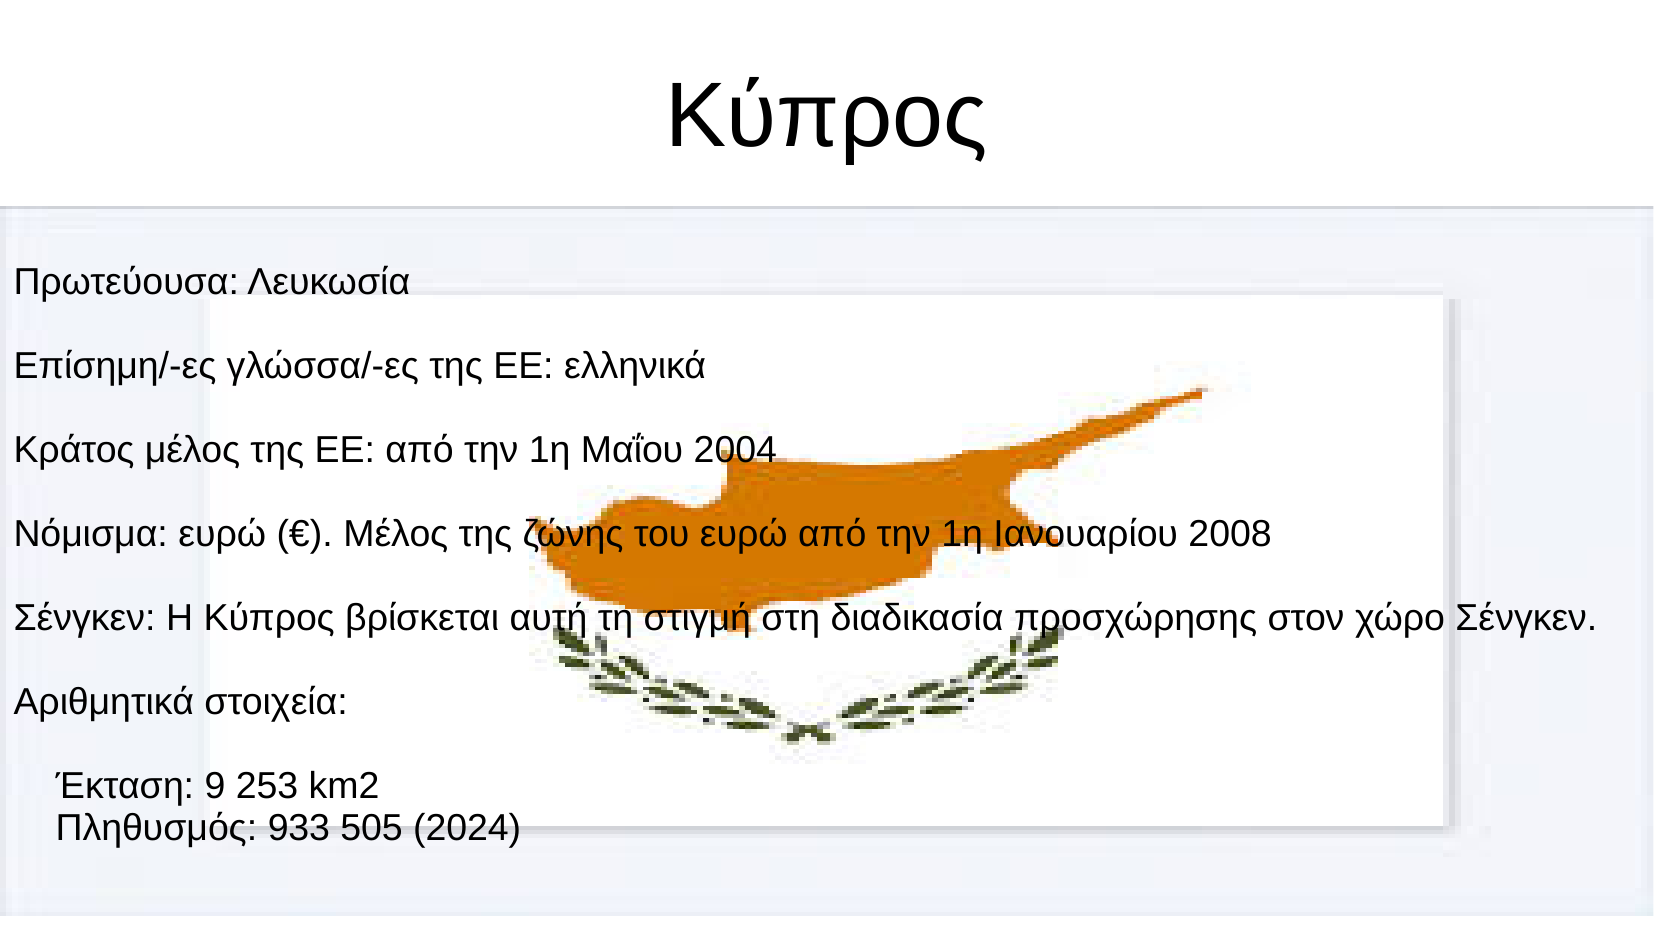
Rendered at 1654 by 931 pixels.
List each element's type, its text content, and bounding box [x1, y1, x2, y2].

text_box Πρωτεύουσα: Λευκωσία Επίσημη/-ες γλώσσα/-ες της ΕΕ: ελληνικά Κράτος μέλος της ΕΕ: από την 1η Μαΐου 2004 Νόμισμα: ευρώ (€). Μέλος της ζώνης του ευρώ από την 1η Ιανουαρίου 2008 Σένγκεν: Η Κύπρος βρίσκεται αυτή τη στιγμή στη διαδικασία προσχώρησης στον χώρο Σένγκεν. Αριθμητικά στοιχεία: Έκταση: 9 253 km2 Πληθυσμός: 933 505 (2024) [0, 253, 1625, 857]
title Κύπρος [82, 37, 1571, 193]
picture [0, 206, 1654, 916]
